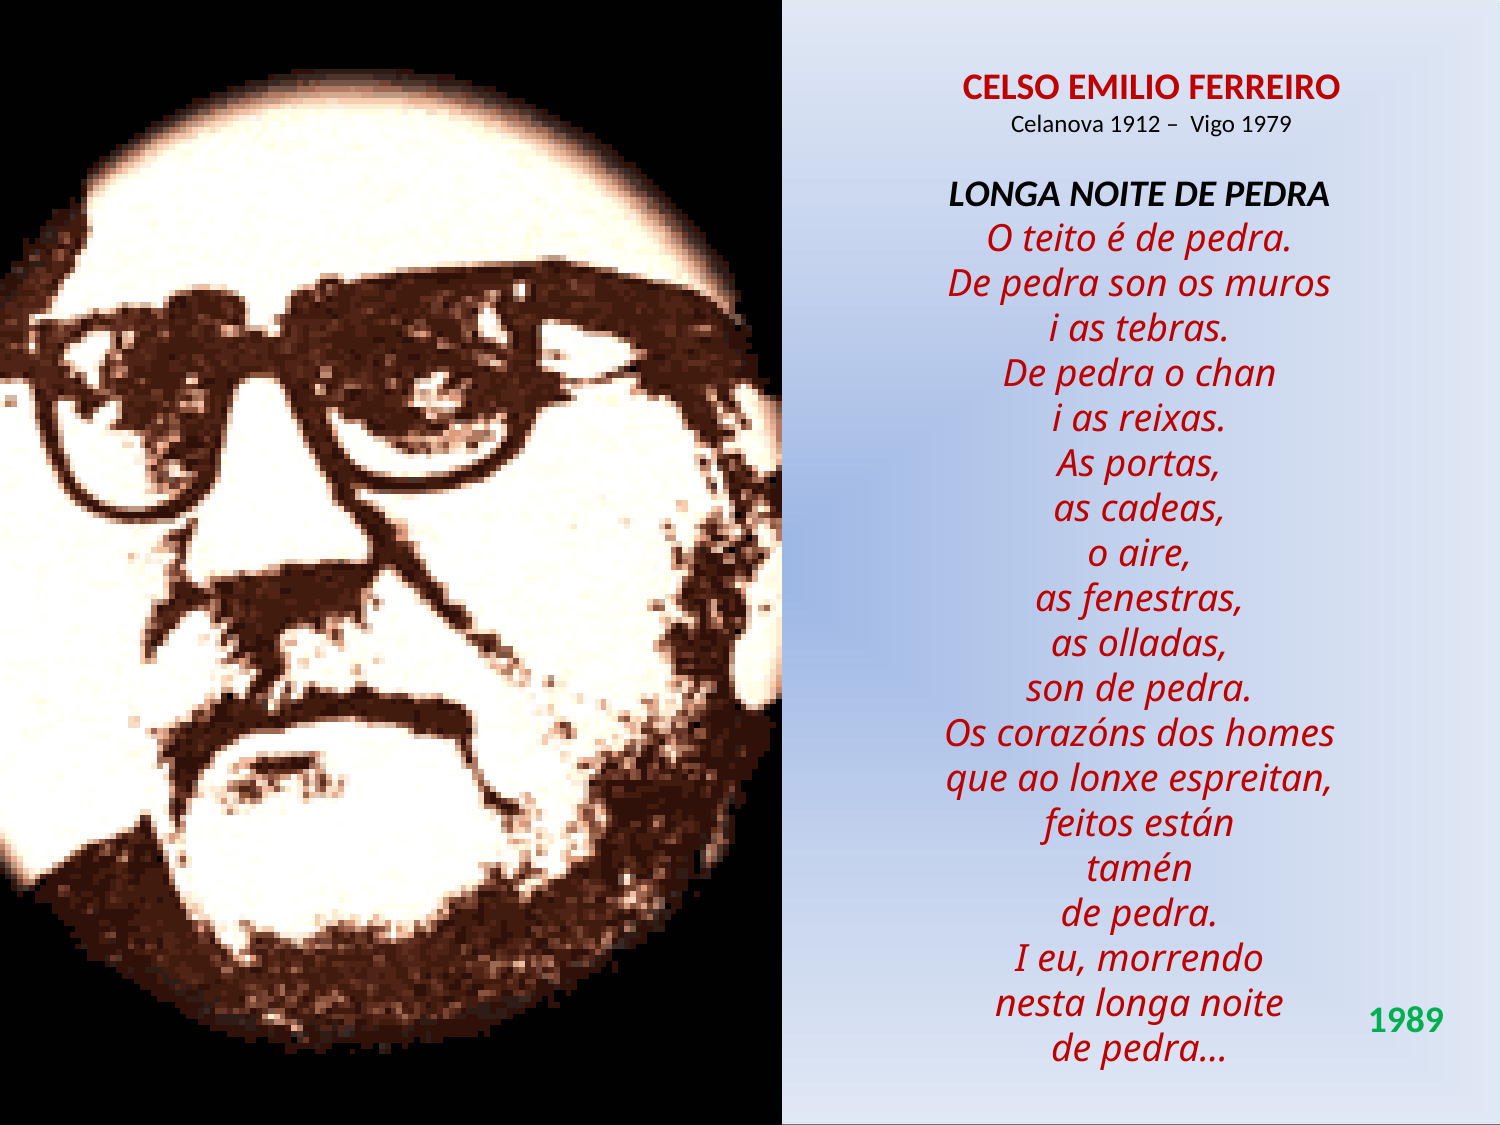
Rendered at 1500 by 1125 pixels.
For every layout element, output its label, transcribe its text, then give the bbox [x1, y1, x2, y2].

text_box 1989 [1388, 987, 1459, 1049]
text_box LONGA NOITE DE PEDRA O teito é de pedra. De pedra son os muros i as tebras. De pedra o chan i as reixas. As portas, as cadeas, o aire, as fenestras, as olladas, son de pedra. Os corazóns dos homes que ao lonxe espreitan, feitos están tamén de pedra. I eu, morrendo nesta longa noite de pedra... [891, 160, 1388, 1077]
text_box CELSO EMILIO FERREIRO Celanova 1912 – Vigo 1979 [903, 54, 1400, 146]
picture [0, 0, 1500, 1125]
